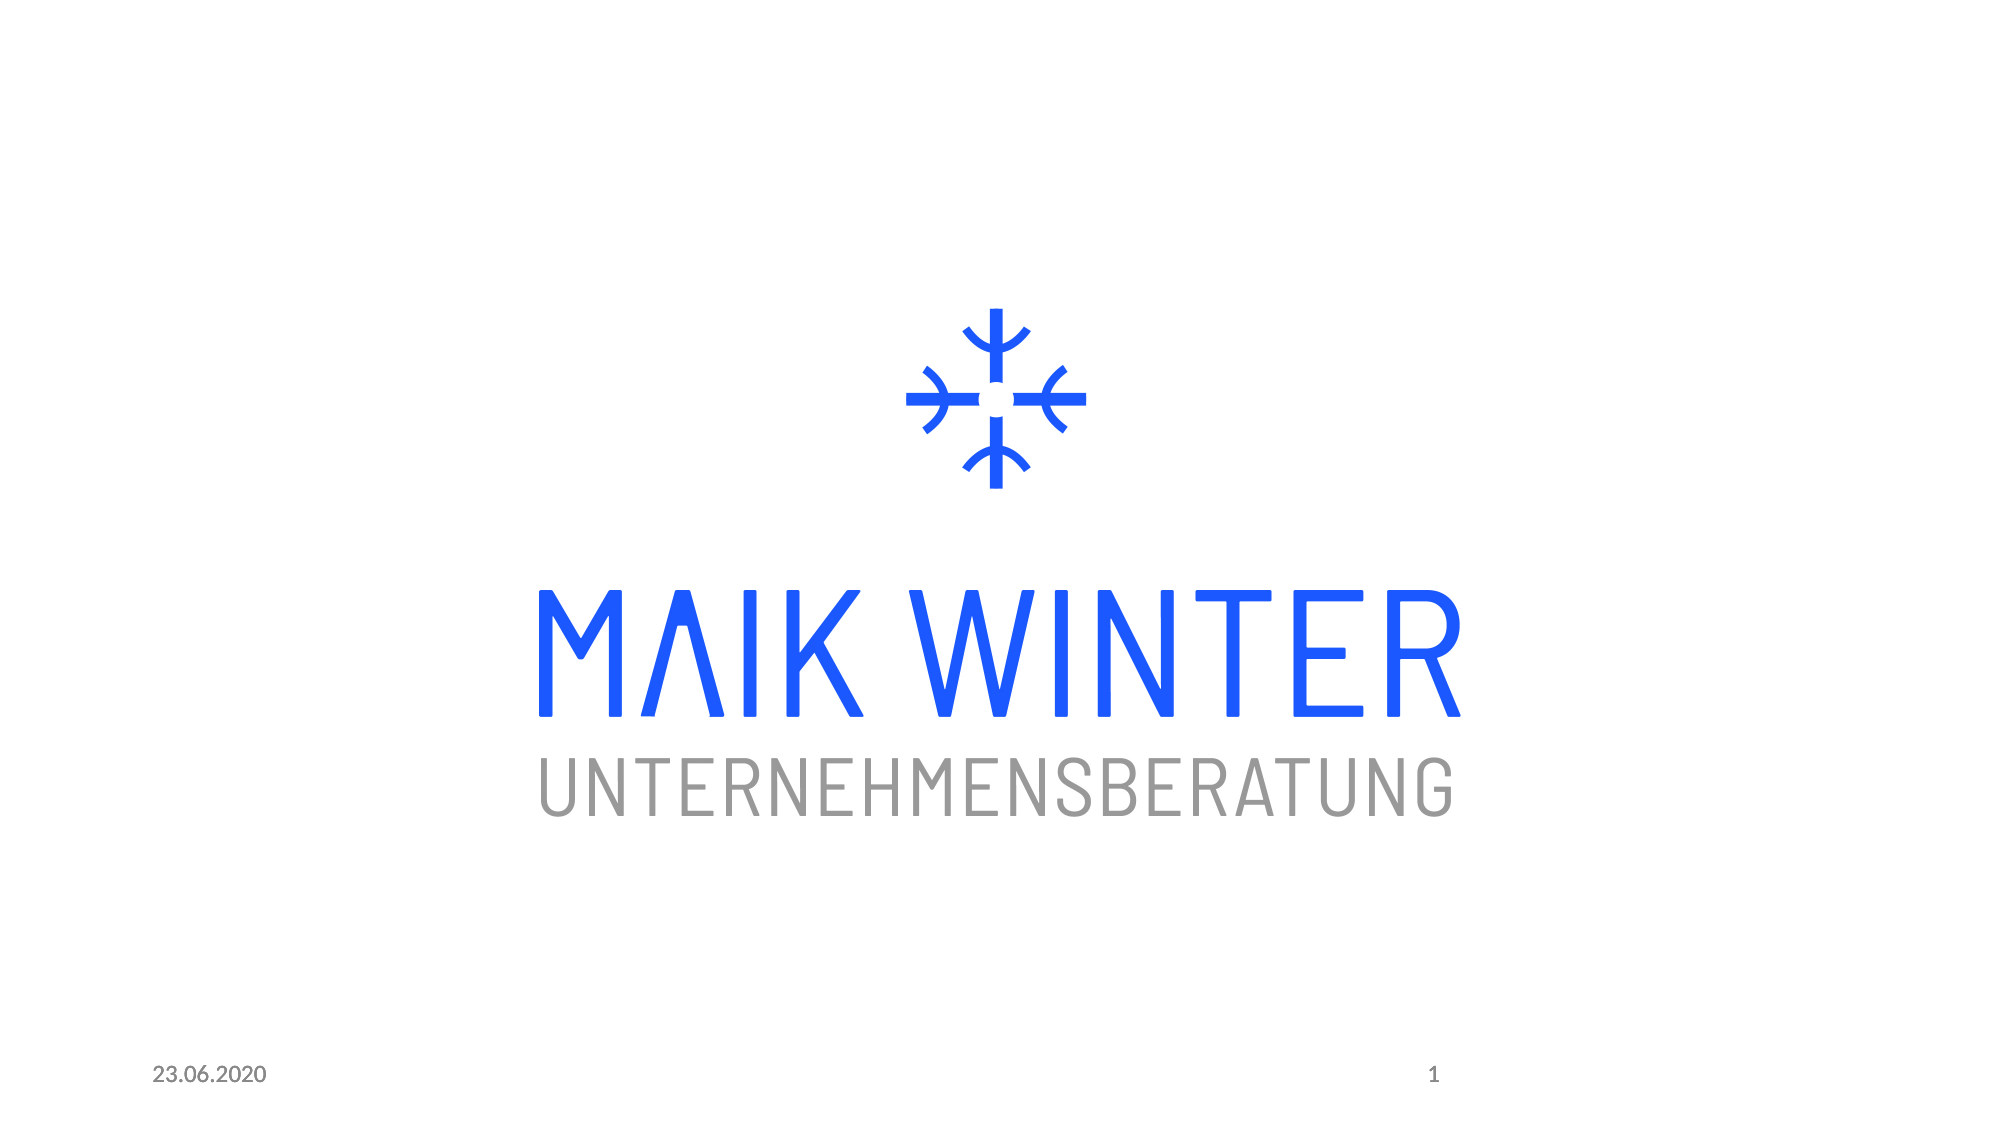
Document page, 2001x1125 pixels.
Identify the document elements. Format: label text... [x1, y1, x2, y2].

text_box [1412, 1042, 1863, 1103]
text_box 23.06.2020 [137, 1042, 588, 1103]
picture [539, 308, 1461, 817]
